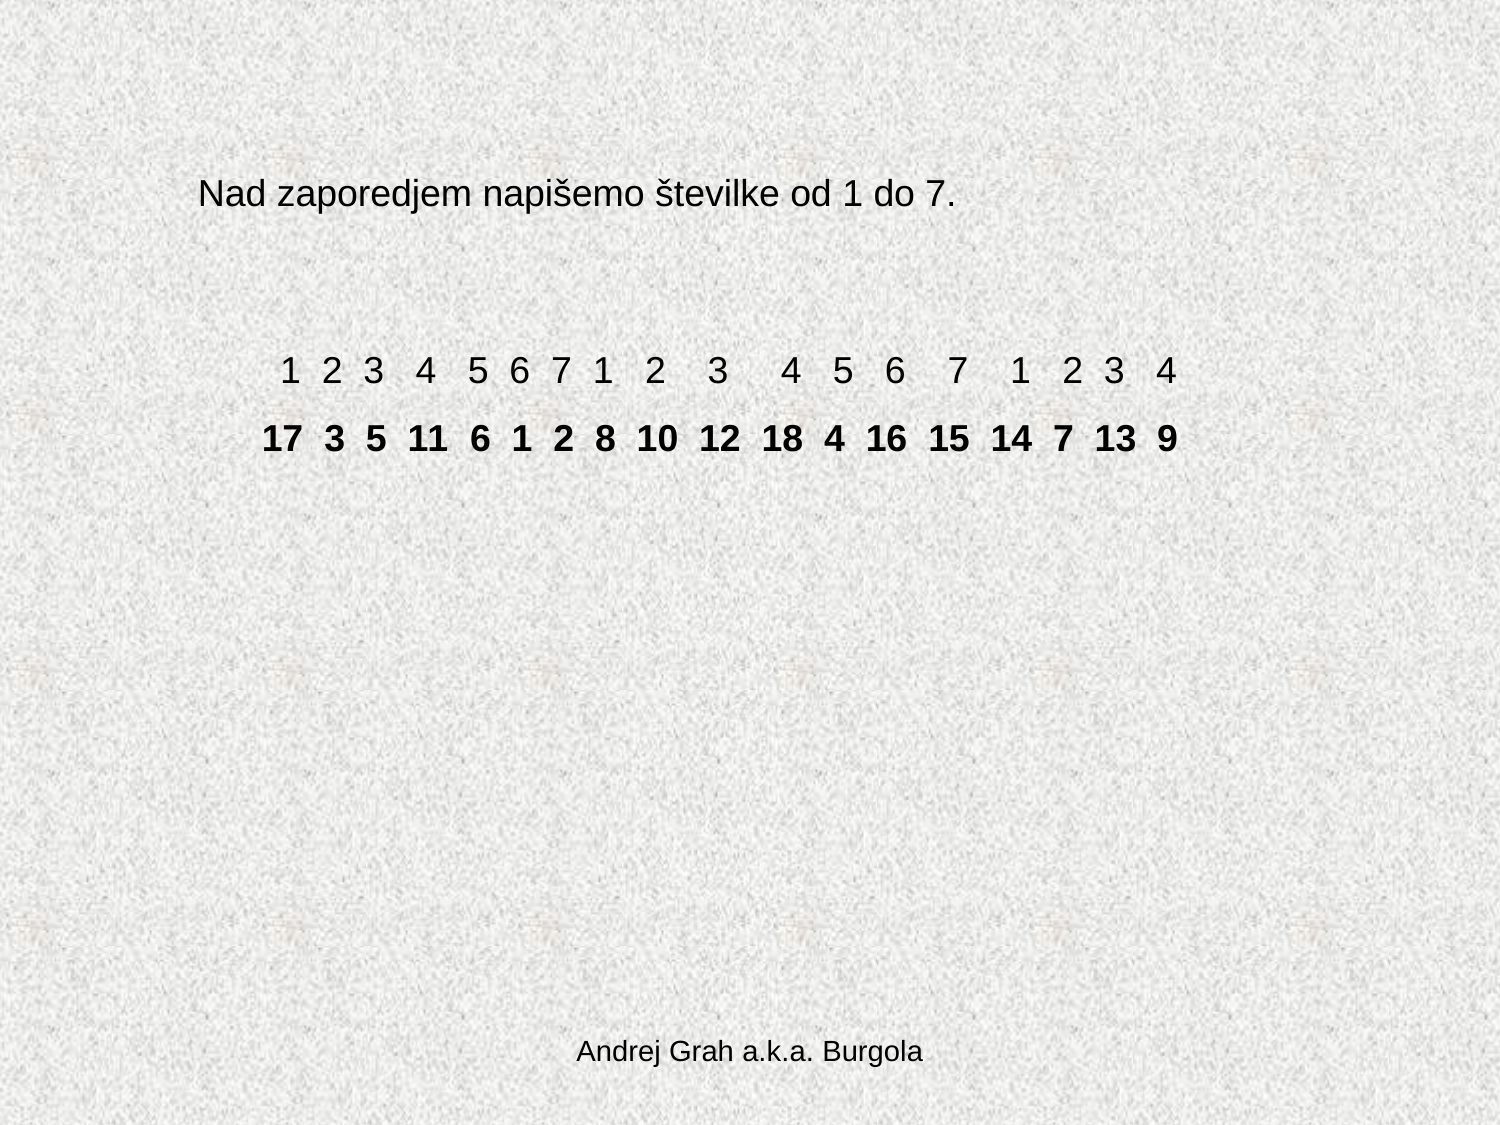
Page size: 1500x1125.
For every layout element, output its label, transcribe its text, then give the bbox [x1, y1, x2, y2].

text_box Andrej Grah a.k.a. Burgola [512, 1024, 988, 1103]
picture [0, 0, 1500, 1125]
text_box 1 2 3 4 5 6 7 1 2 3 4 5 6 7 1 2 3 4 17 3 5 11 6 1 2 8 10 12 18 4 16 15 14 7 13 9 [171, 337, 1270, 536]
text_box Nad zaporedjem napišemo številke od 1 do 7. [183, 160, 1318, 222]
